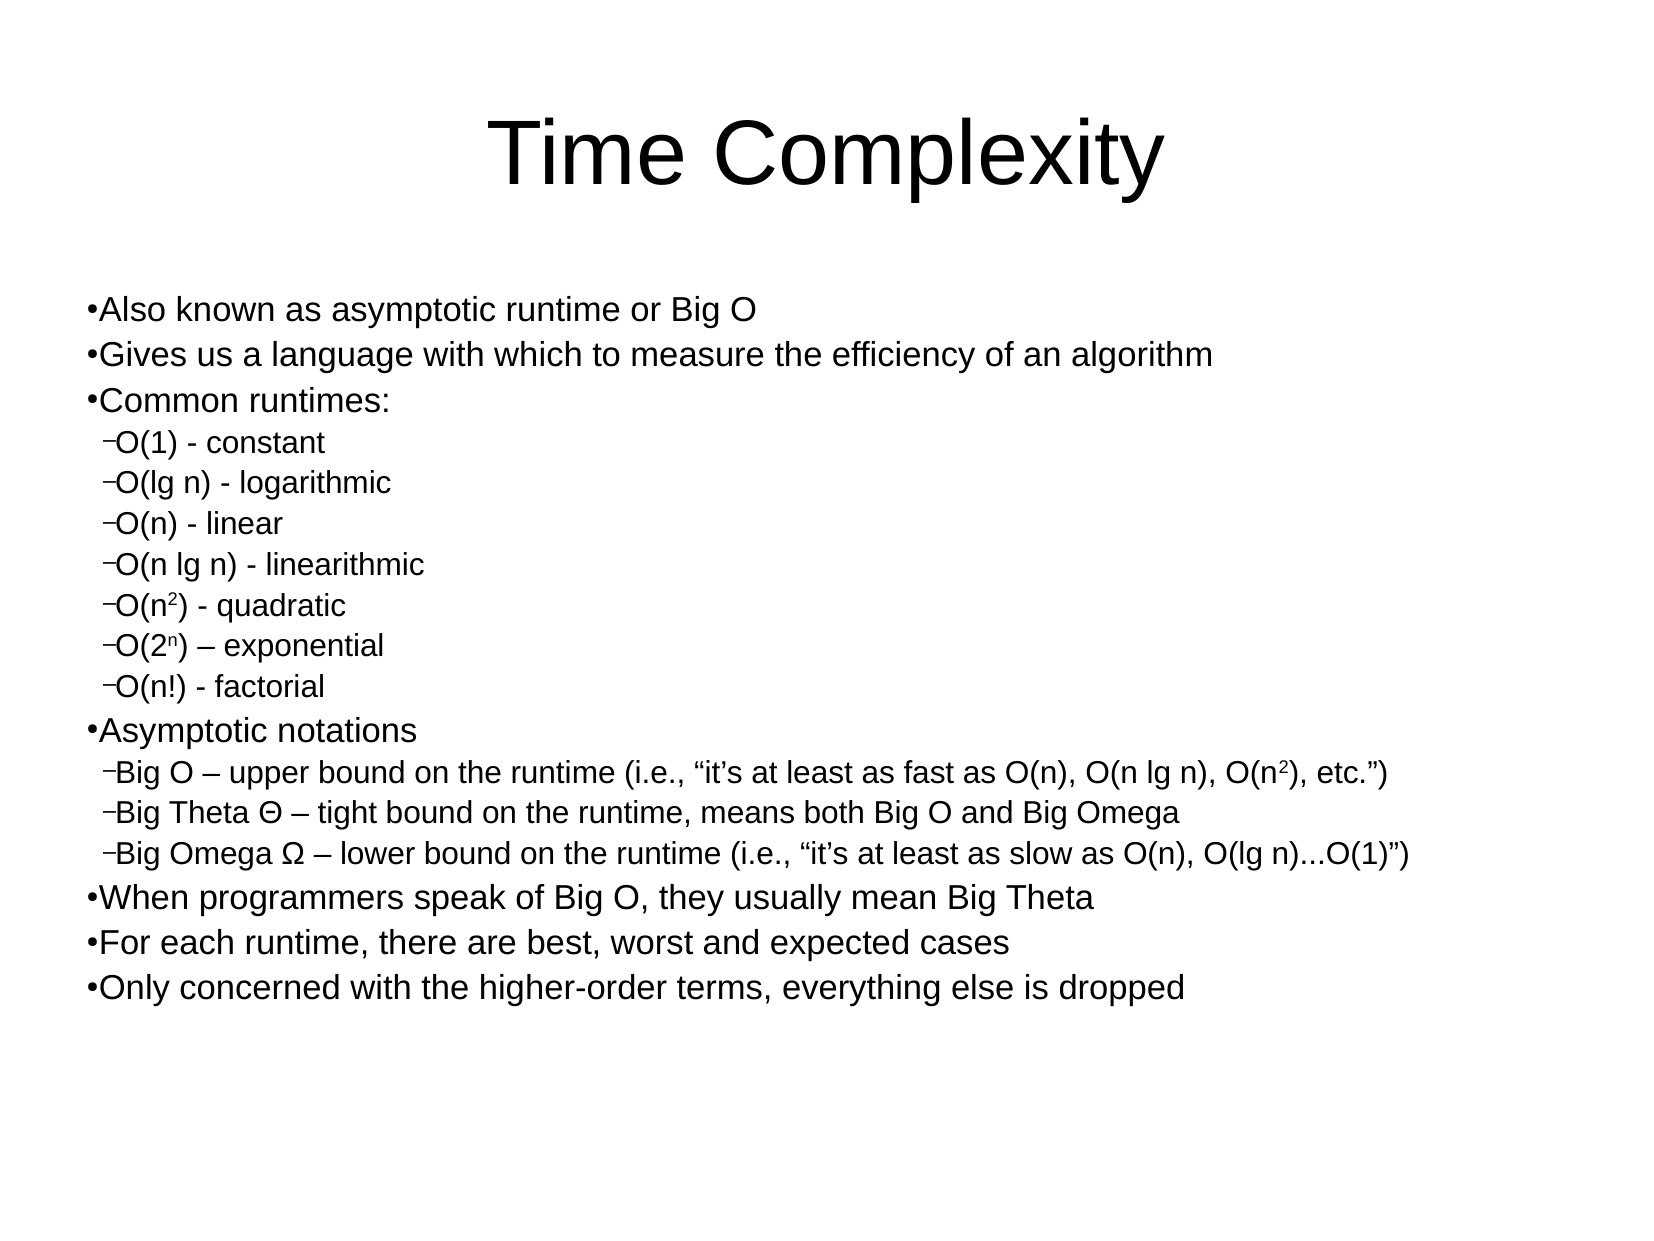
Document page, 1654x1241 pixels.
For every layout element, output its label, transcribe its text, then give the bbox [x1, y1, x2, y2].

title Time Complexity [82, 49, 1571, 257]
list Also known as asymptotic runtime or Big O Gives us a language with which to measure the efficiency of an algorithm Common runtimes: O(1) - constant O(lg n) - logarithmic O(n) - linear O(n lg n) - linearithmic O(n2) - quadratic O(2n) – exponential O(n!) - factorial Asymptotic notations Big O – upper bound on the runtime (i.e., “it’s at least as fast as O(n), O(n lg n), O(n2), etc.”) Big Theta Θ – tight bound on the runtime, means both Big O and Big Omega Big Omega Ω – lower bound on the runtime (i.e., “it’s at least as slow as O(n), O(lg n)...O(1)”) When programmers speak of Big O, they usually mean Big Theta For each runtime, there are best, worst and expected cases Only concerned with the higher-order terms, everything else is dropped [82, 290, 1571, 1010]
